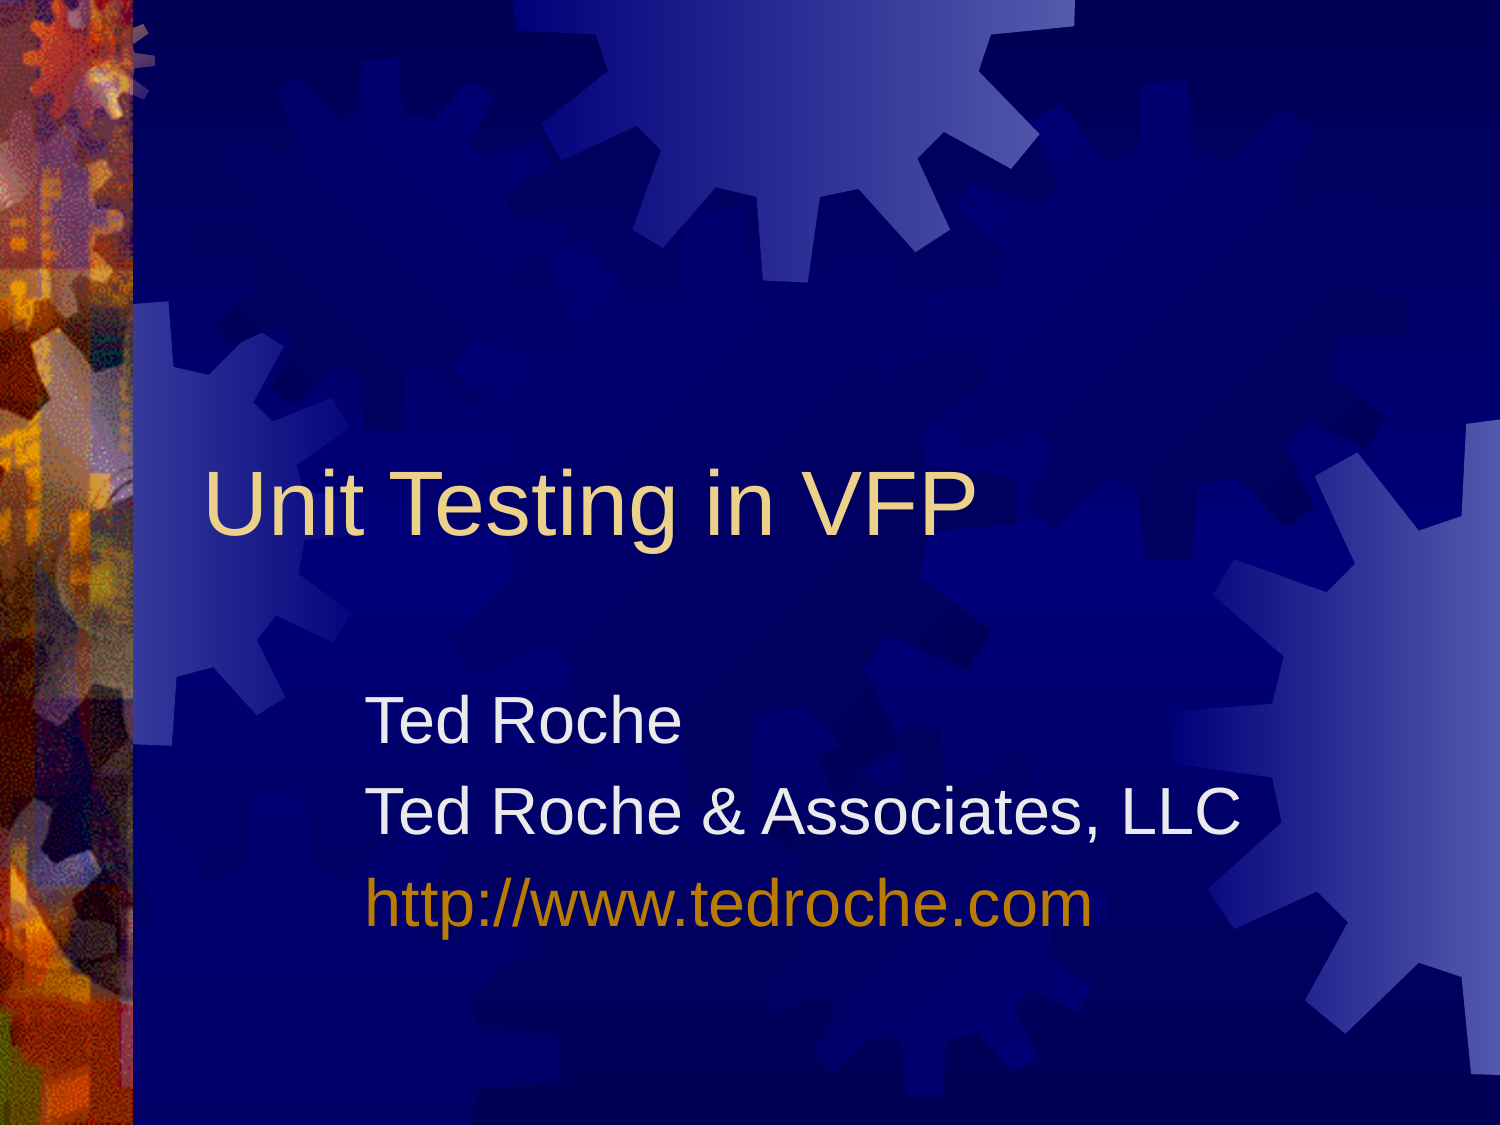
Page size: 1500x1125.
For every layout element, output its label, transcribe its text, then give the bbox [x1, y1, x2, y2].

title Unit Testing in VFP [187, 374, 1463, 563]
subtitle Ted Roche Ted Roche & Associates, LLC http://www.tedroche.com [350, 675, 1401, 964]
picture [0, 0, 133, 1125]
